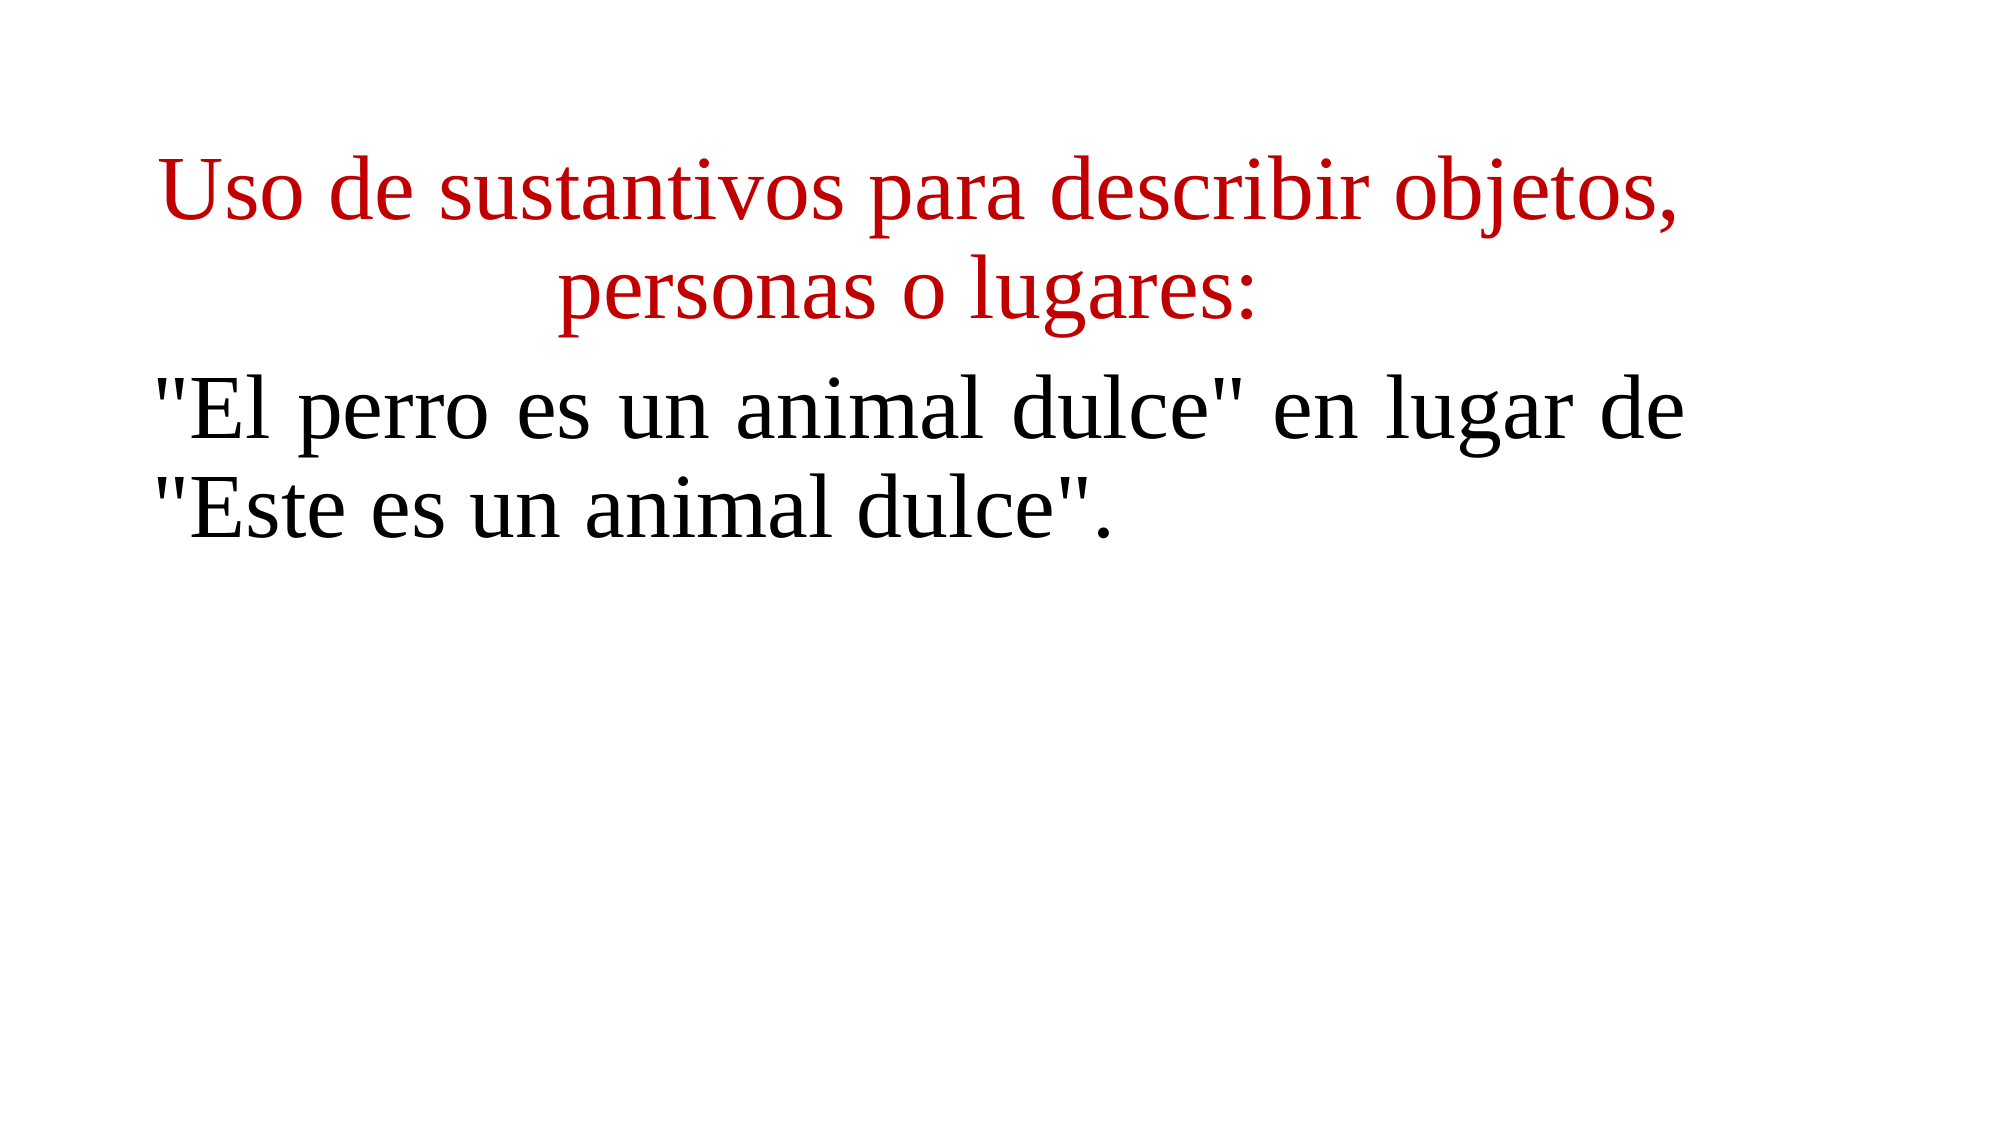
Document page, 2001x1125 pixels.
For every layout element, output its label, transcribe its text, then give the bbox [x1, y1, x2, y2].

list Uso de sustantivos para describir objetos, personas o lugares: "El perro es un animal dulce" en lugar de "Este es un animal dulce". [137, 132, 1863, 1014]
